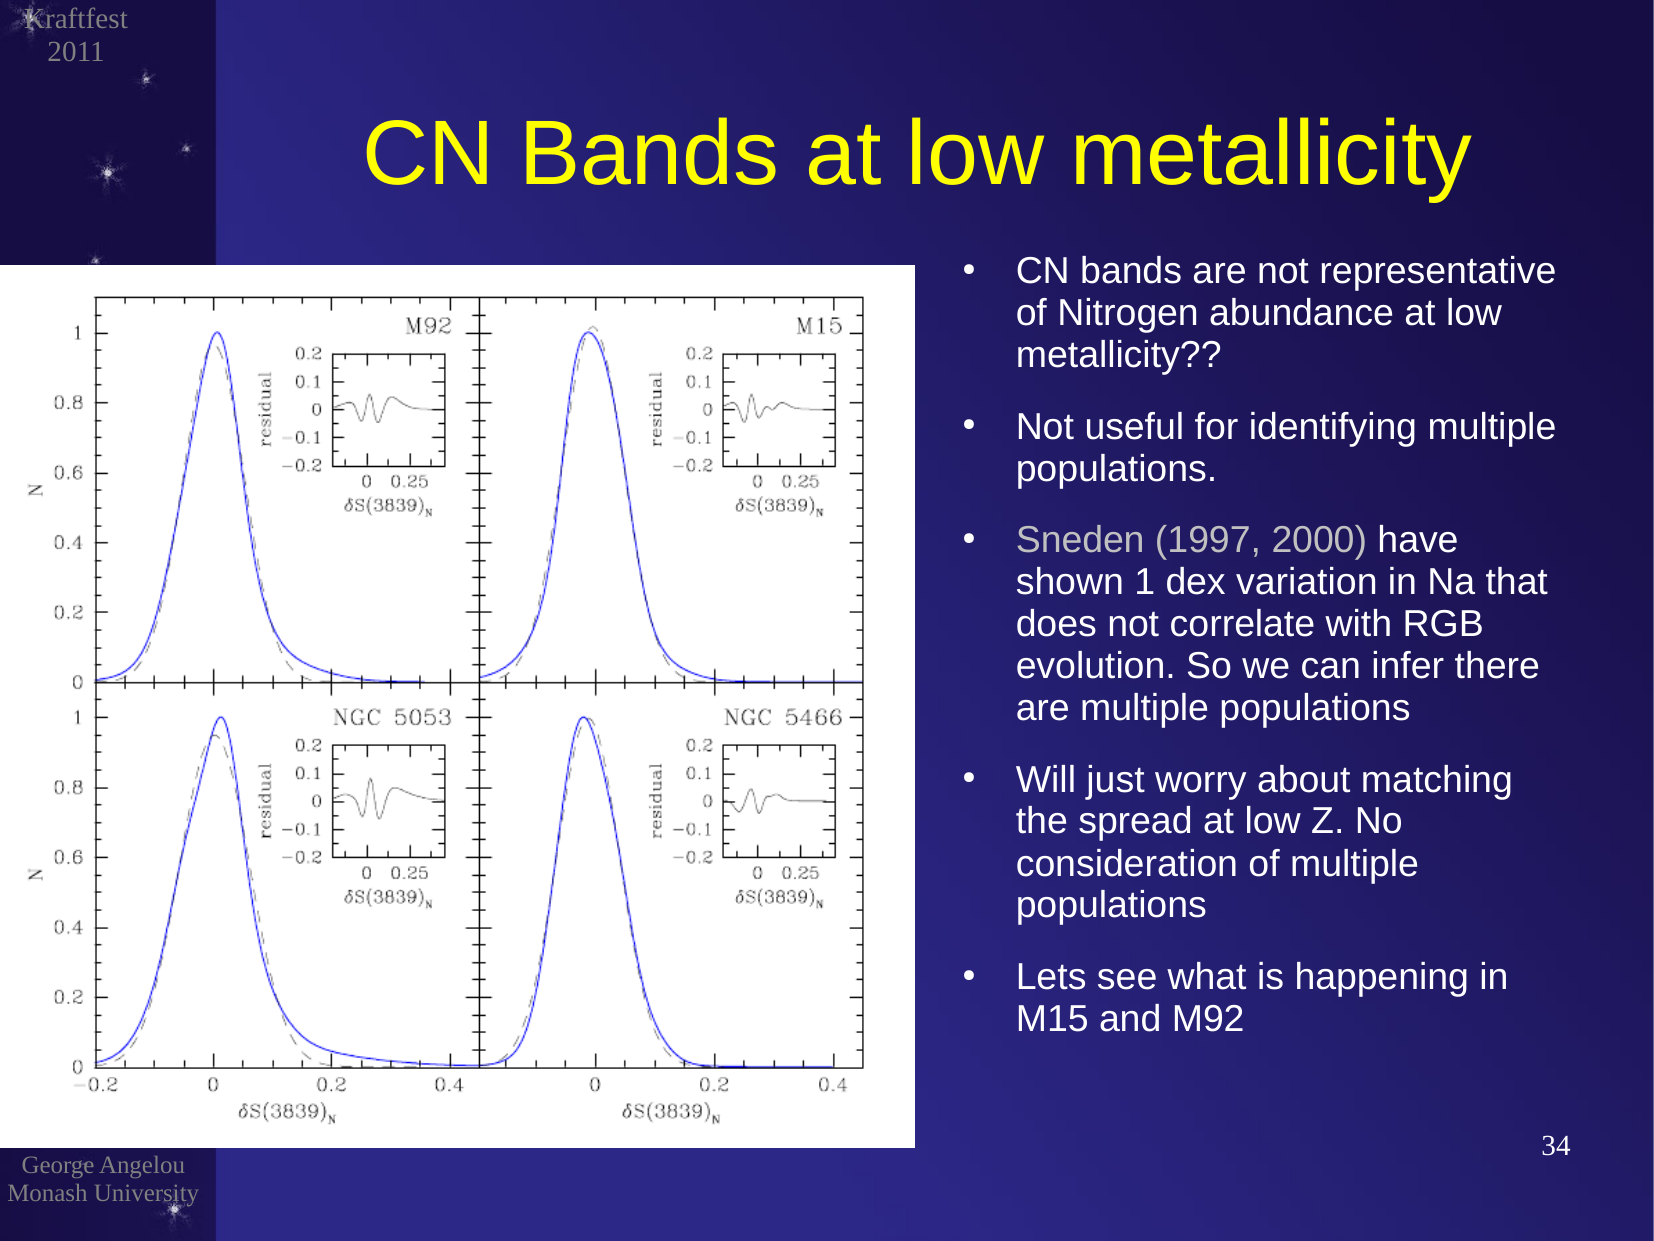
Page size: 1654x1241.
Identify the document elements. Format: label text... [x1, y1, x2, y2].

list CN bands are not representative of Nitrogen abundance at low metallicity?? Not useful for identifying multiple populations. Sneden (1997, 2000) have shown 1 dex variation in Na that does not correlate with RGB evolution. So we can infer there are multiple populations Will just worry about matching the spread at low Z. No consideration of multiple populations Lets see what is happening in M15 and M92 [944, 249, 1571, 1152]
title CN Bands at low metallicity [265, 49, 1571, 257]
picture [0, 0, 1654, 1241]
